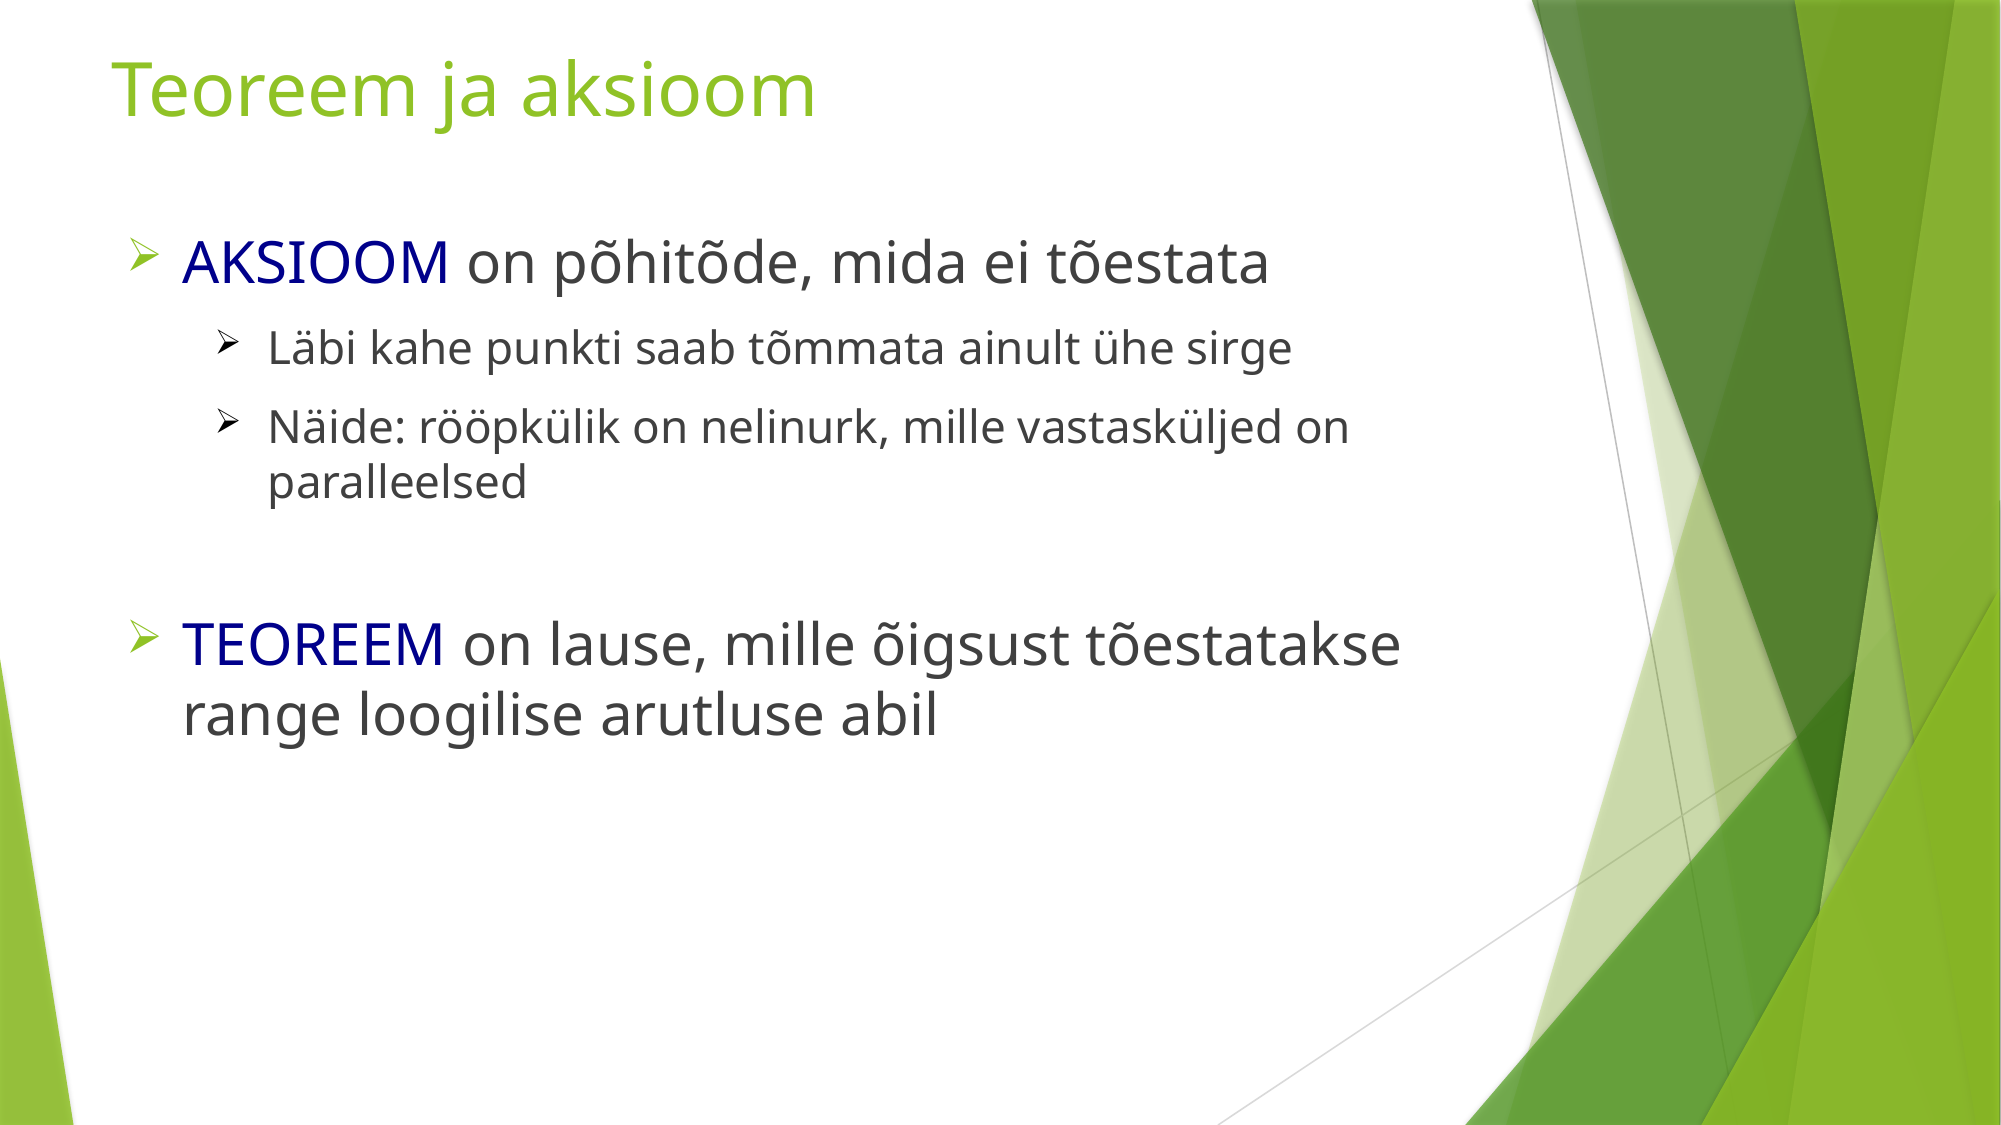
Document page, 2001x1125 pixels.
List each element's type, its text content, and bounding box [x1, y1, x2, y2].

title Teoreem ja aksioom [96, 33, 1508, 251]
list AKSIOOM on põhitõde, mida ei tõestata Läbi kahe punkti saab tõmmata ainult ühe sirge Näide: rööpkülik on nelinurk, mille vastasküljed on paralleelsed TEOREEM on lause, mille õigsust tõestatakse range loogilise arutluse abil [111, 217, 1568, 1125]
